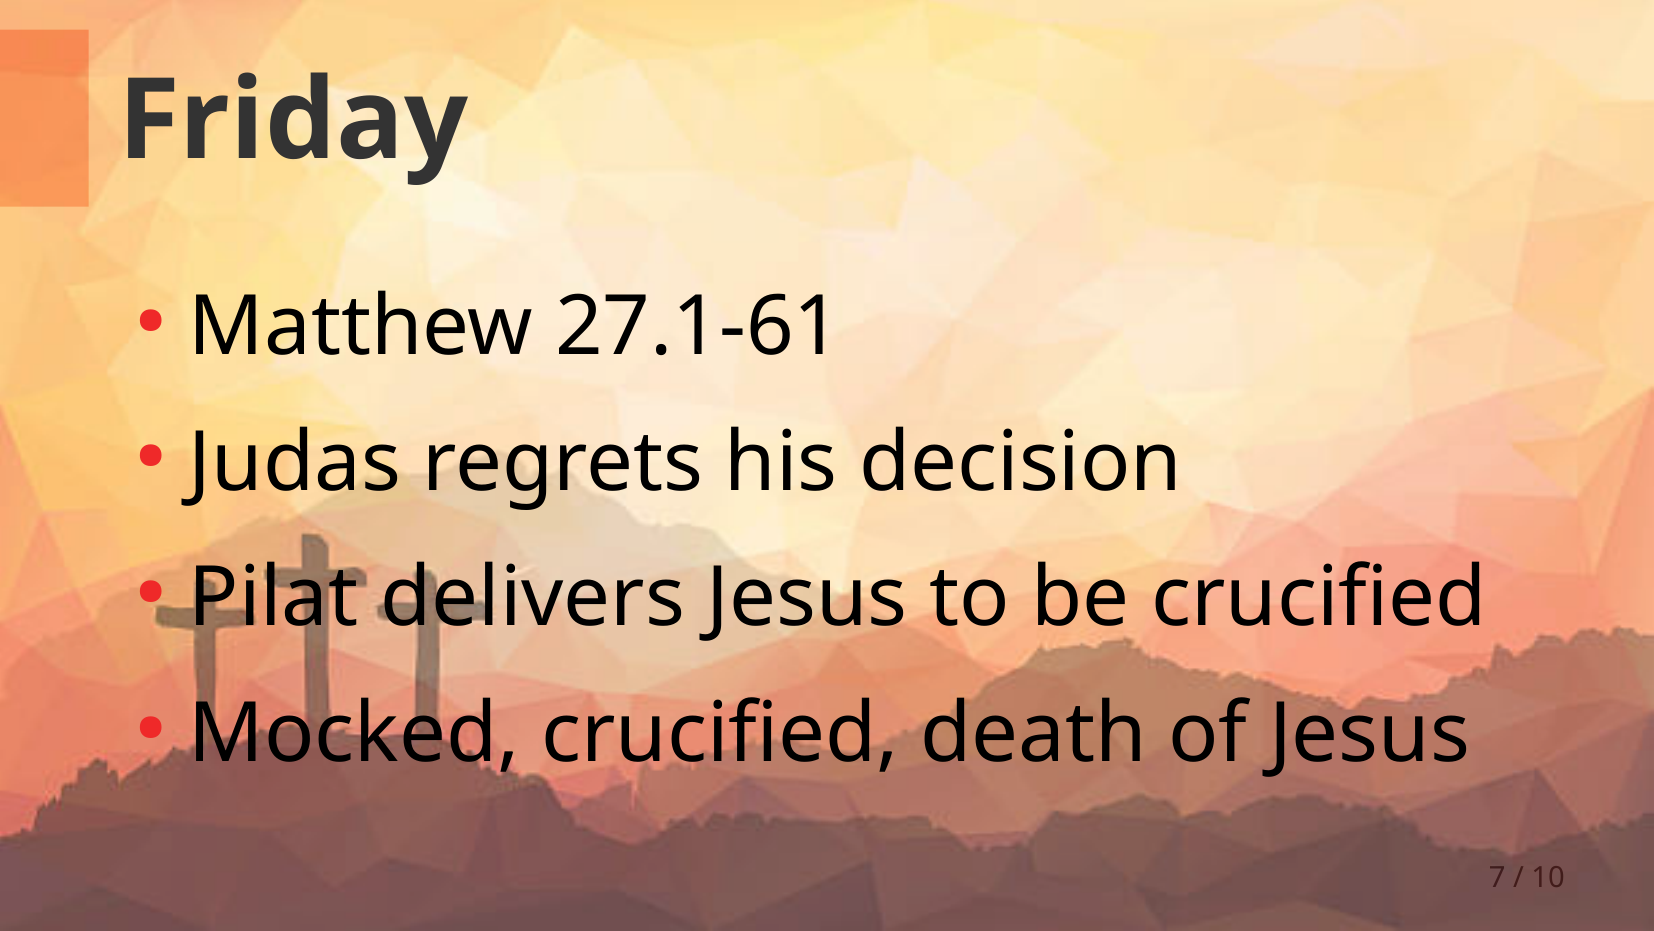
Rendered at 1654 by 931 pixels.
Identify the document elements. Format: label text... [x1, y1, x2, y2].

list Matthew 27.1-61 Judas regrets his decision Pilat delivers Jesus to be crucified Mocked, crucified, death of Jesus [118, 265, 1613, 863]
title Friday [118, 37, 1571, 193]
picture [0, 0, 1654, 931]
